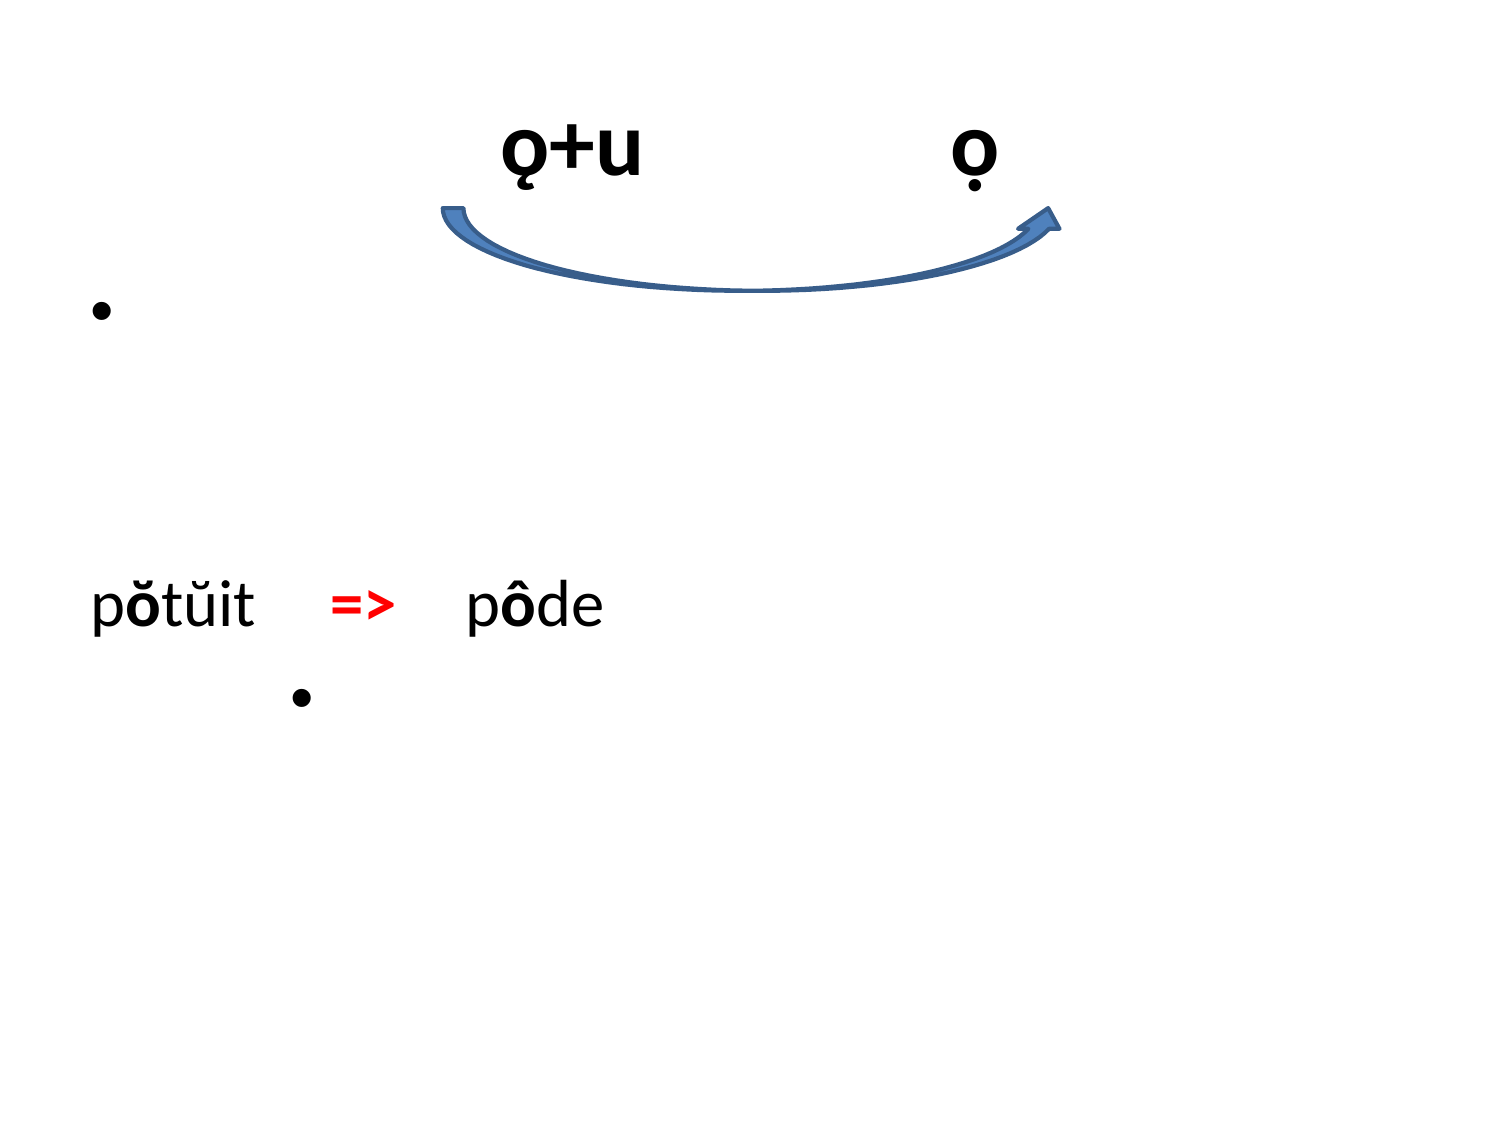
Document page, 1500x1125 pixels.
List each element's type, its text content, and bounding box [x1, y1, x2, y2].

list pŏtŭit => pôde [75, 262, 1426, 1005]
text_box [442, 208, 1060, 291]
list pŏtŭit => pôde [539, 262, 962, 290]
title ǫ+u ọ [75, 45, 1426, 233]
